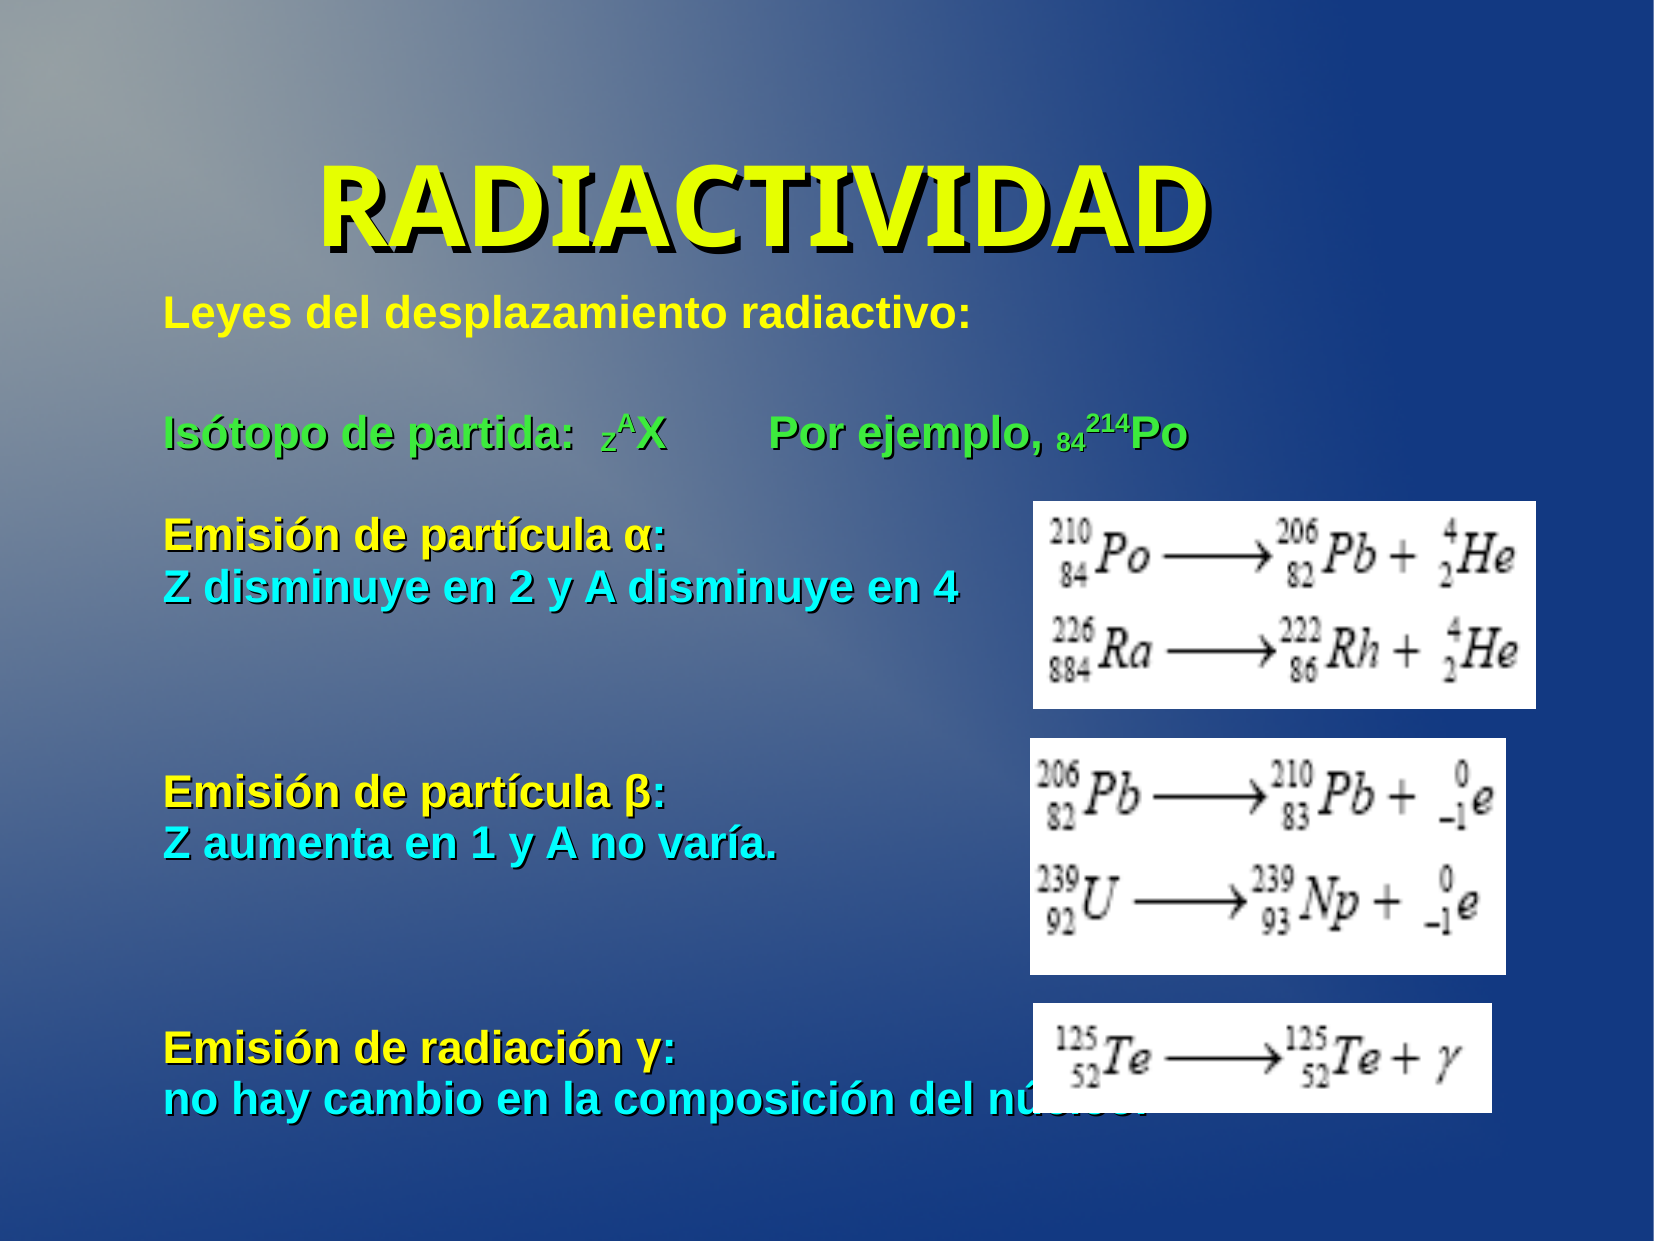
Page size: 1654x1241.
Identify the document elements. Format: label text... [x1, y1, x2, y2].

text_box Leyes del desplazamiento radiactivo: [147, 279, 1565, 355]
picture [0, 0, 1654, 1241]
text_box Isótopo de partida: ZAX Por ejemplo, 84214Po Emisión de partícula α: Z disminuye en 2 y A disminuye en 4 Emisión de partícula β: Z aumenta en 1 y A no varía. Emisión de radiación γ: no hay cambio en la composición del núcleo. [147, 399, 1565, 1205]
title RADIACTIVIDAD [88, 108, 1439, 296]
